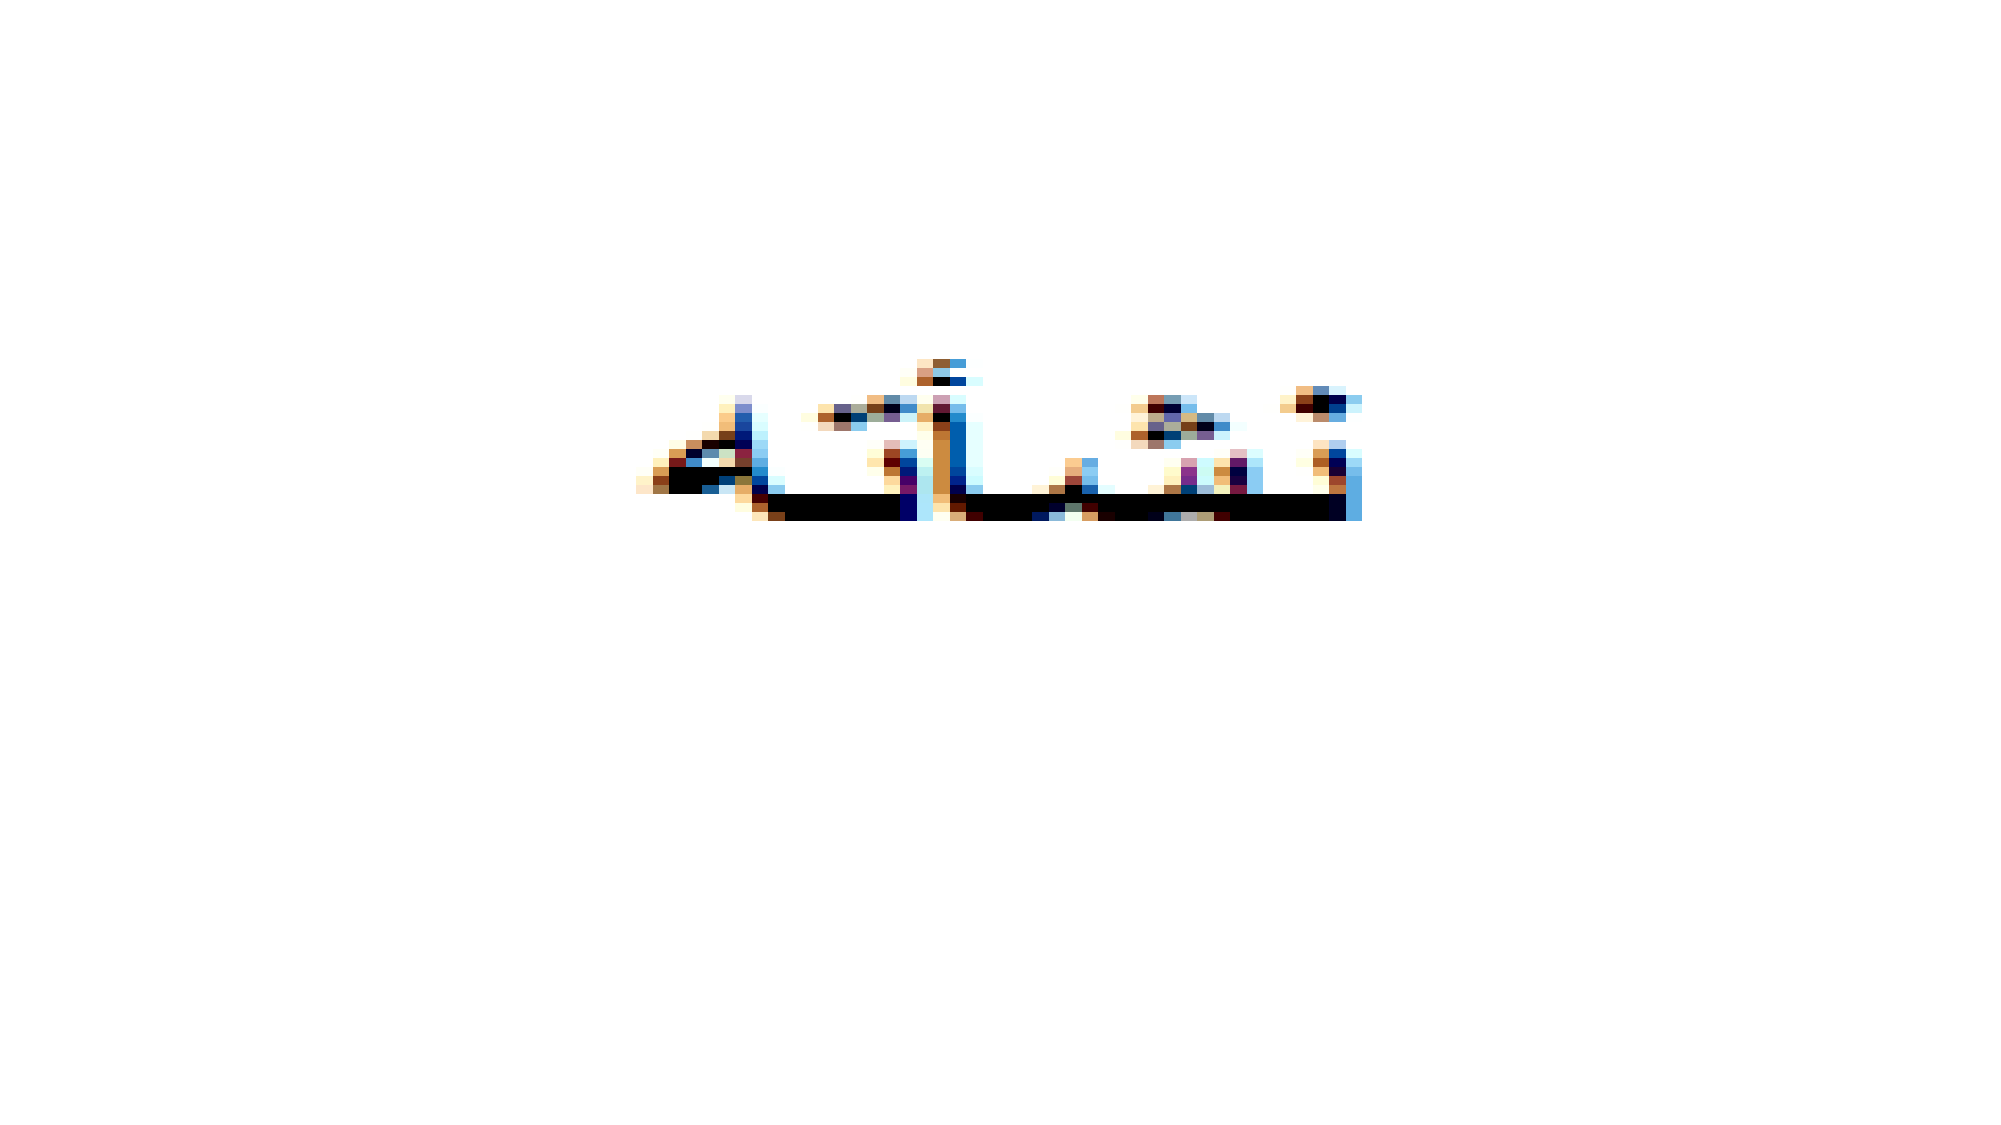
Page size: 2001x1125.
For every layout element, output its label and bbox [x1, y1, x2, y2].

picture [620, 333, 1380, 585]
